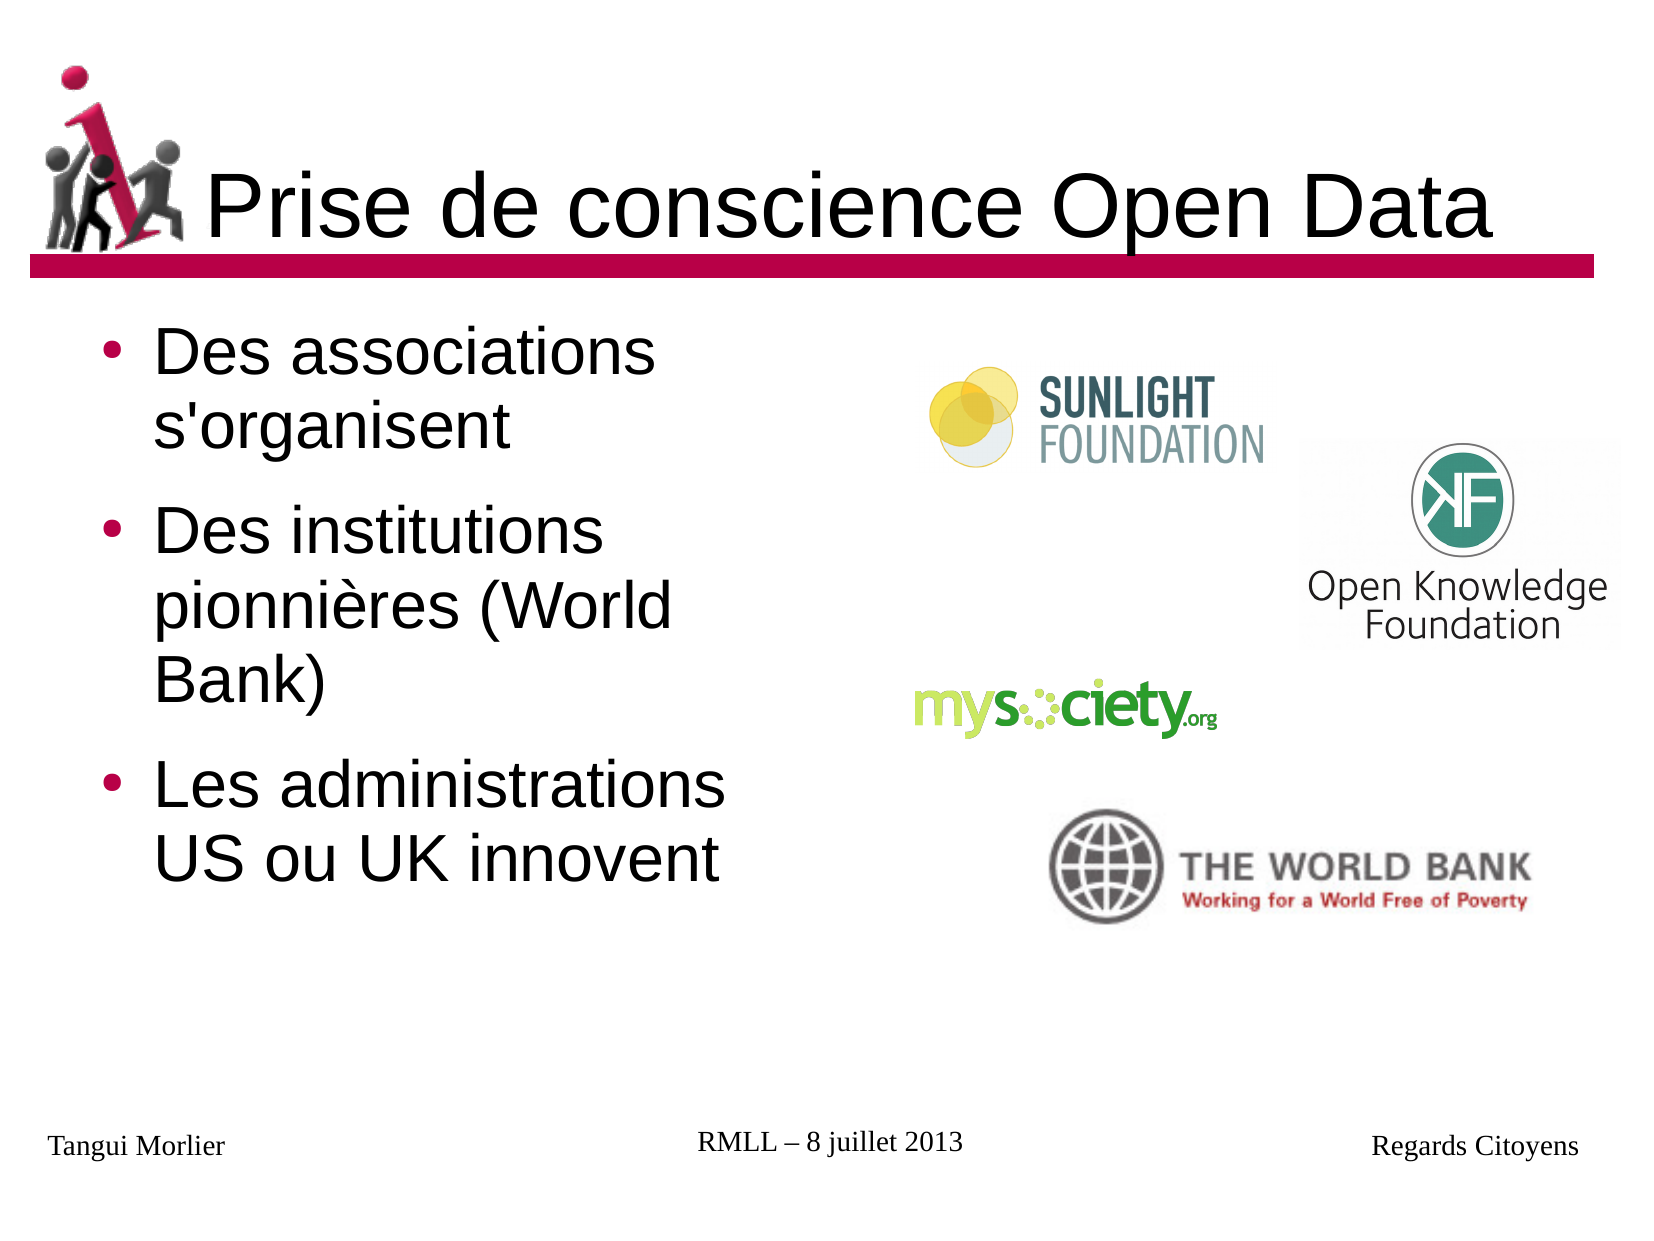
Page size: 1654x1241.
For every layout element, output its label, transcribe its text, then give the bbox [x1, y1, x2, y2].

picture [1299, 438, 1621, 650]
title Prise de conscience Open Data [106, 102, 1595, 310]
picture [915, 678, 1217, 739]
picture [29, 60, 210, 254]
list Des associations s'organisent Des institutions pionnières (World Bank) Les administrations US ou UK innovent [82, 313, 809, 1034]
picture [1033, 797, 1571, 954]
picture [915, 361, 1277, 473]
